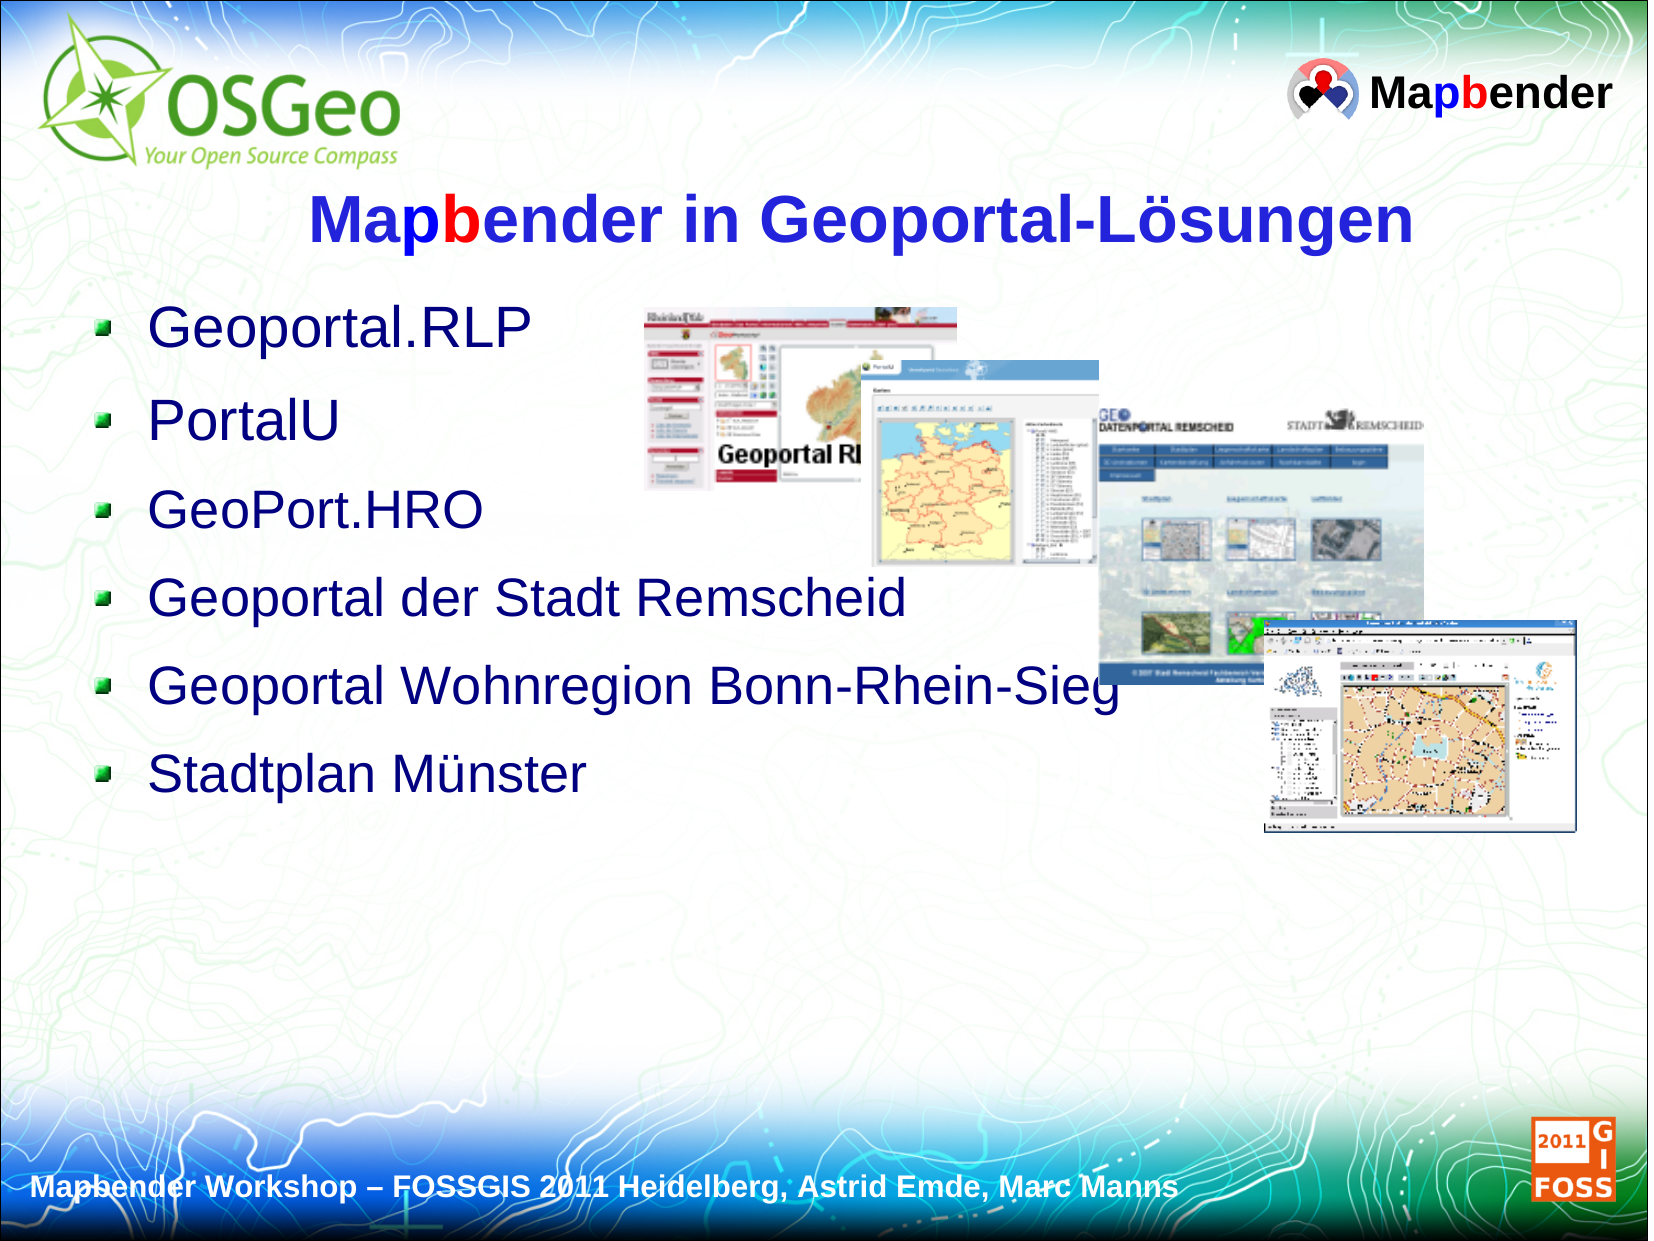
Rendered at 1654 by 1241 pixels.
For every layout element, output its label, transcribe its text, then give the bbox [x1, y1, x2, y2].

picture [1, 1, 1647, 1240]
list Geoportal.RLP PortalU GeoPort.HRO Geoportal der Stadt Remscheid Geoportal Wohnregion Bonn-Rhein-Sieg Stadtplan Münster [76, 295, 1565, 1114]
title Mapbender in Geoportal-Lösungen [118, 132, 1607, 308]
